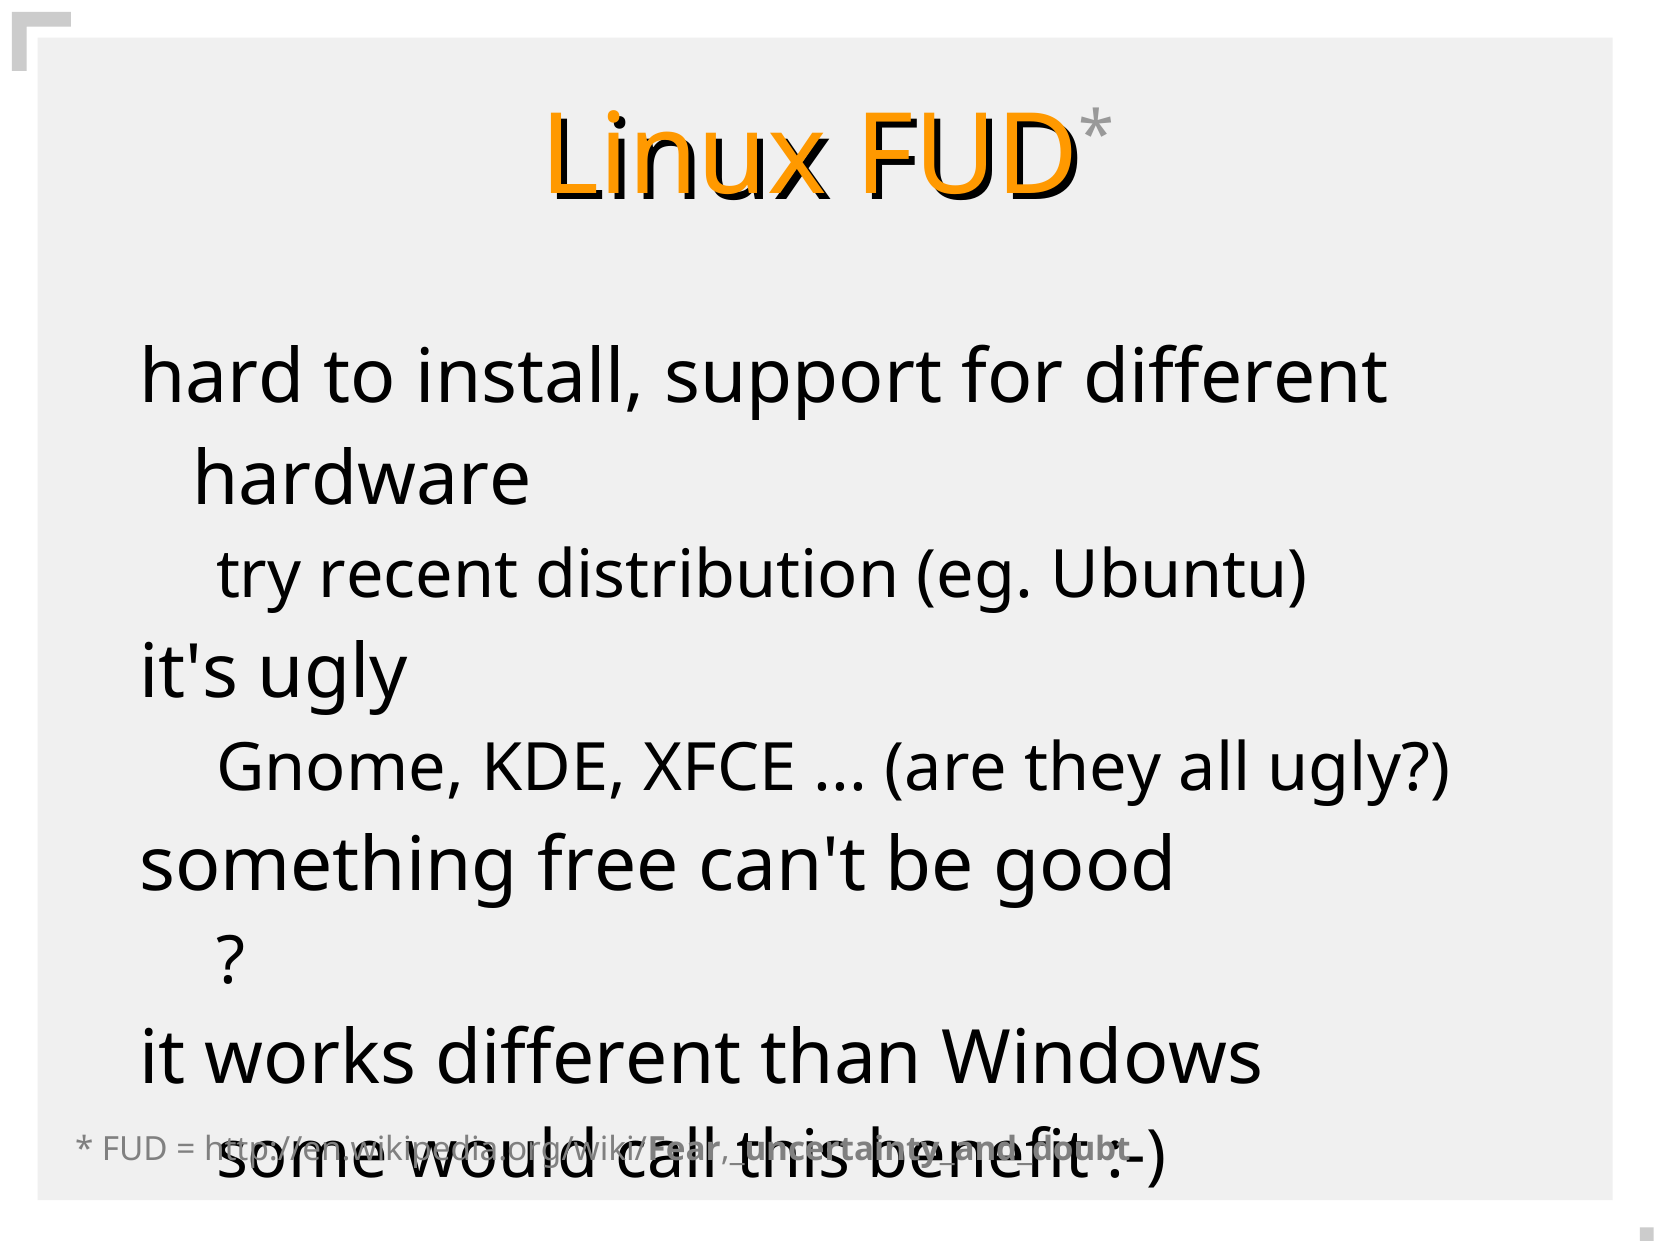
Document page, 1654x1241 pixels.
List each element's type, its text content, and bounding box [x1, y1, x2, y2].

title Linux FUD* [121, 46, 1534, 254]
text_box * FUD = http://en.wikipedia.org/wiki/Fear,_uncertainty_and_doubt [75, 1125, 1576, 1162]
list hard to install, support for different hardware try recent distribution (eg. Ubuntu) it's ugly Gnome, KDE, XFCE ... (are they all ugly?) something free can't be good ? it works different than Windows some would call this benefit :-) [121, 322, 1561, 1125]
